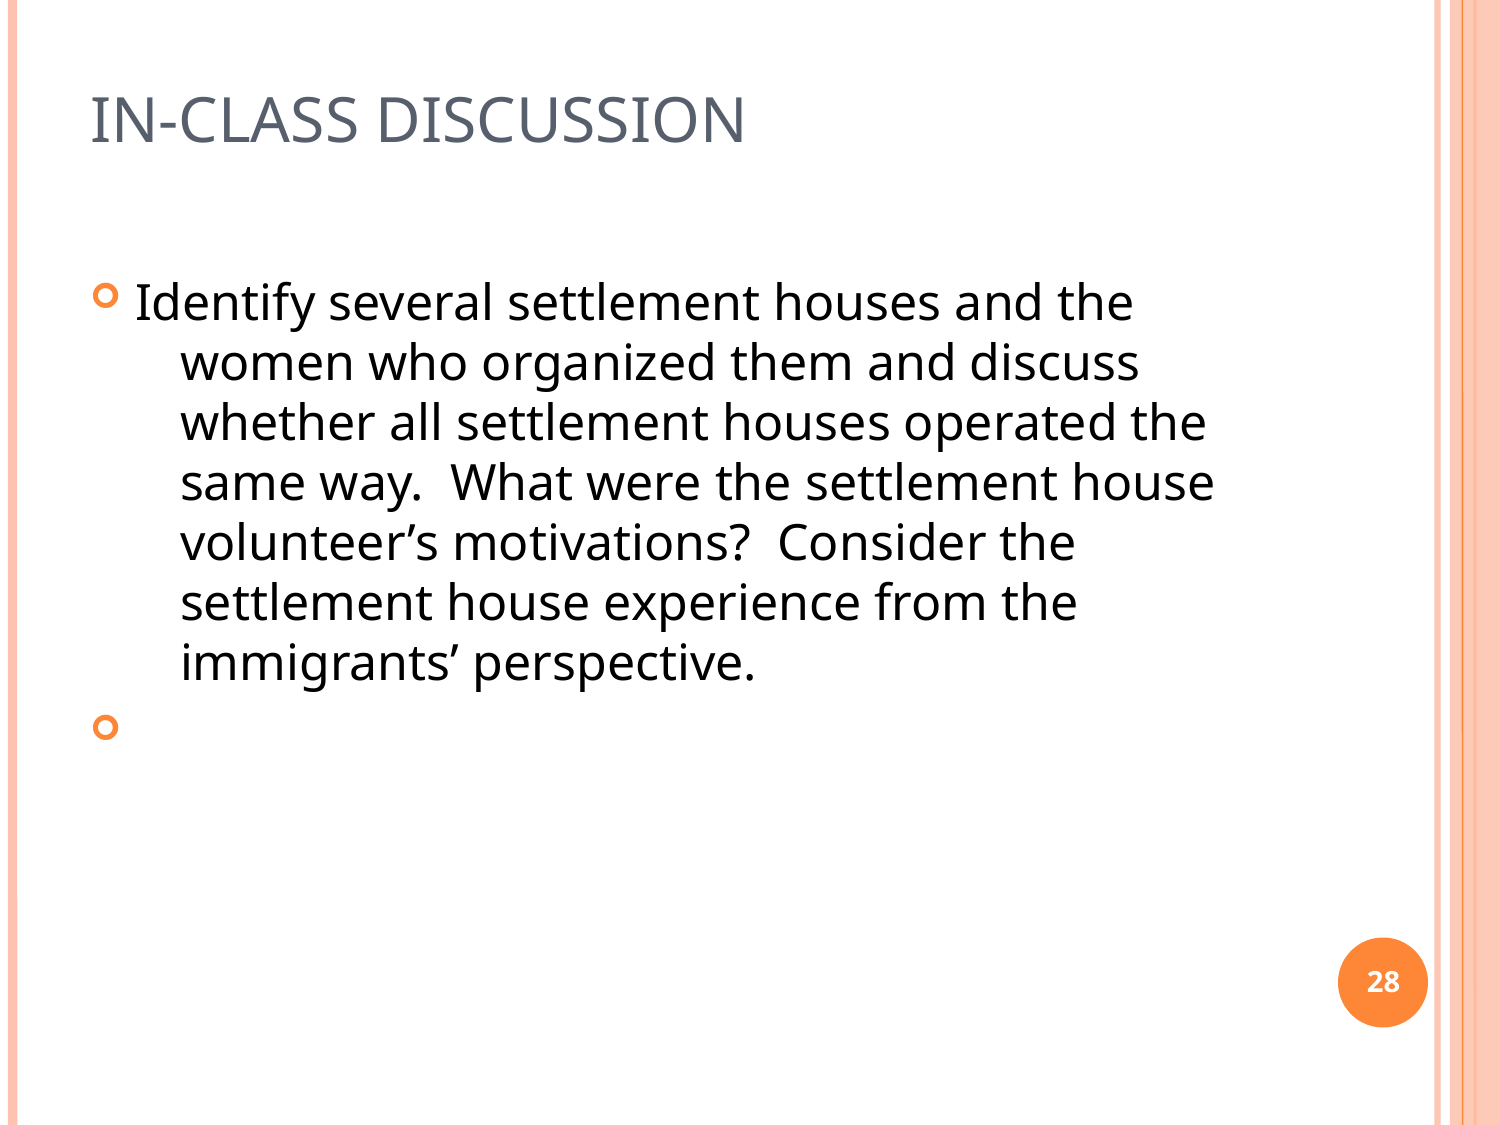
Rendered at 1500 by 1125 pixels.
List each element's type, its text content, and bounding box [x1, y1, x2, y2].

title In-Class Discussion [75, 45, 1300, 163]
text_box 28 [1333, 940, 1434, 1027]
list Identify several settlement houses and the women who organized them and discuss whether all settlement houses operated the same way. What were the settlement house volunteer’s motivations? Consider the settlement house experience from the immigrants’ perspective. [75, 262, 1300, 1062]
